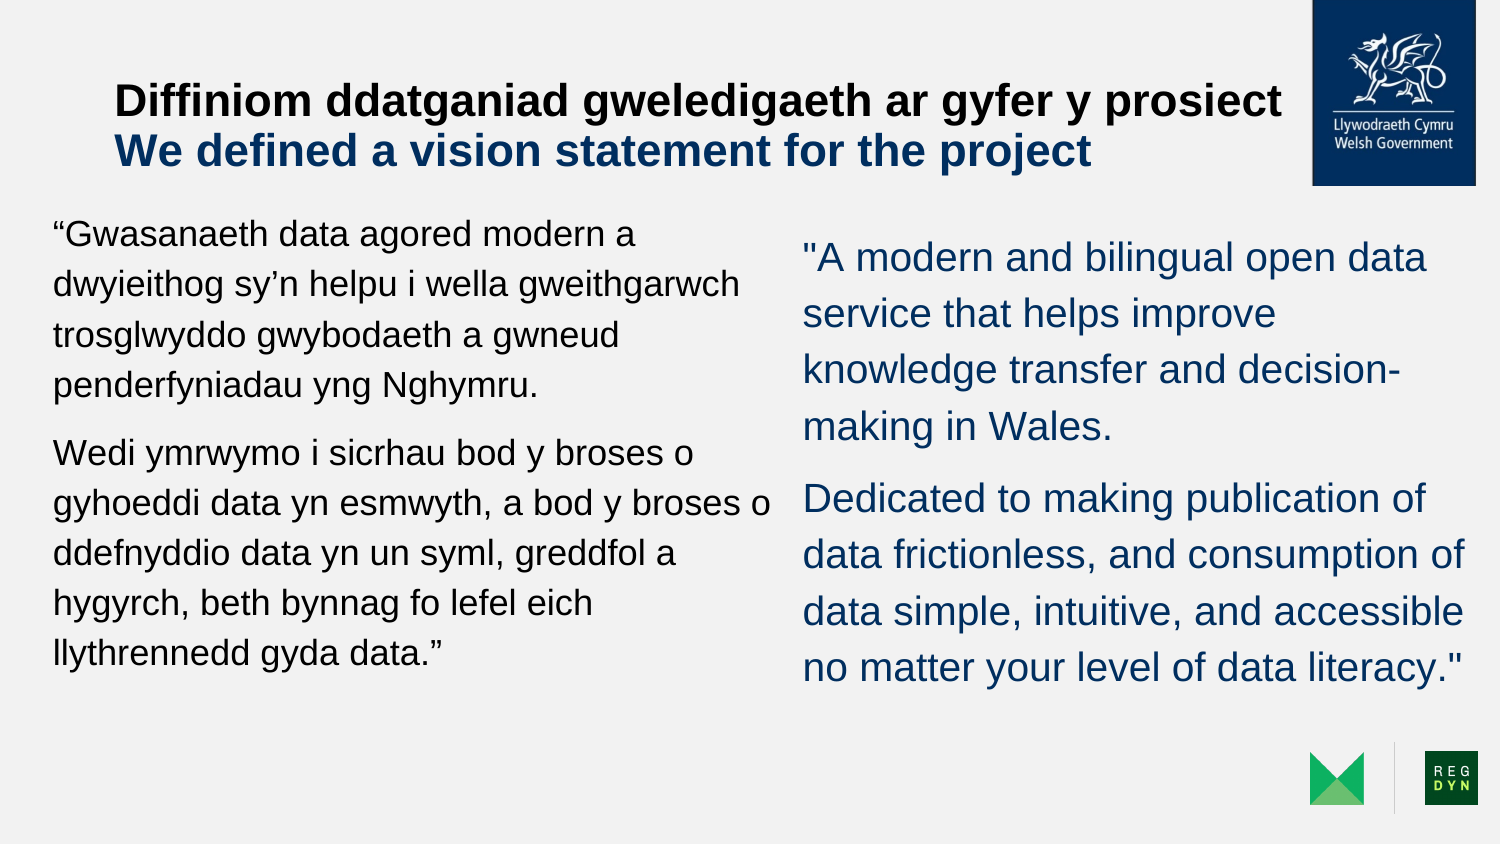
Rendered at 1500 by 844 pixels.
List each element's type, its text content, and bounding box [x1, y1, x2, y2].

list "A modern and bilingual open data service that helps improve knowledge transfer and decision-making in Wales. Dedicated to making publication of data frictionless, and consumption of data simple, intuitive, and accessible no matter your level of data literacy." [791, 217, 1491, 753]
picture [1425, 753, 1478, 805]
title Diffiniom ddatganiad gweledigaeth ar gyfer y prosiect We defined a vision statement for the project [103, 44, 1397, 209]
list “Gwasanaeth data agored modern a dwyieithog sy’n helpu i wella gweithgarwch trosglwyddo gwybodaeth a gwneud penderfyniadau yng Nghymru. Wedi ymrwymo i sicrhau bod y broses o gyhoeddi data yn esmwyth, a bod y broses o ddefnyddio data yn un syml, greddfol a hygyrch, beth bynnag fo lefel eich llythrennedd gyda data.” [41, 198, 792, 734]
picture [1310, 753, 1364, 805]
